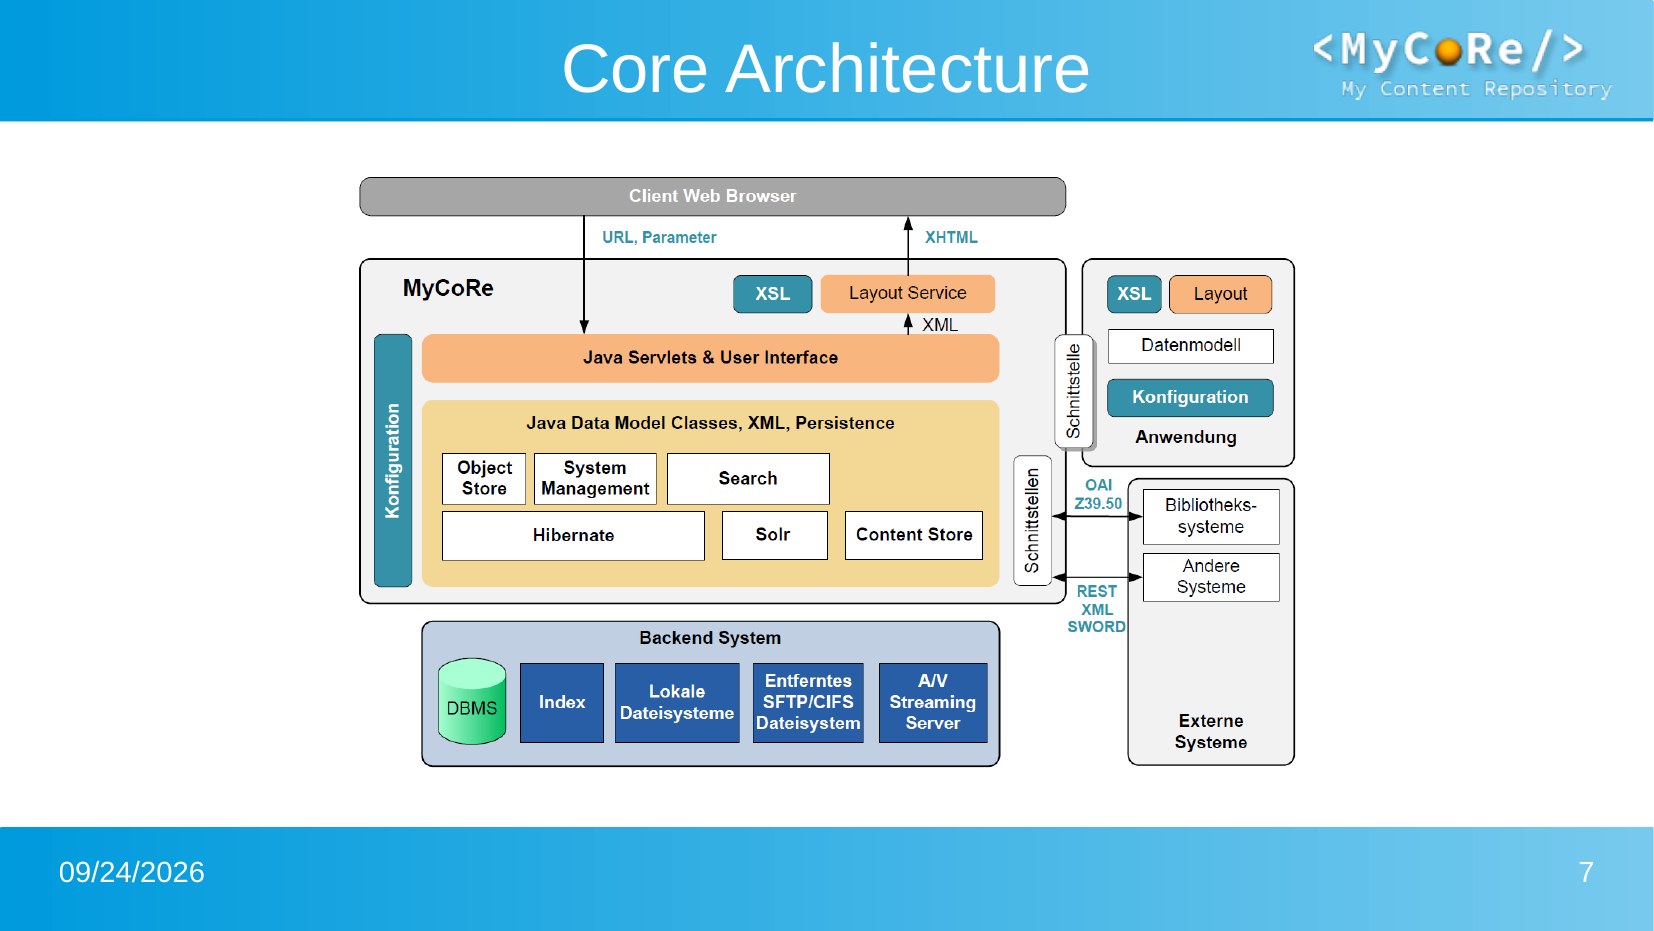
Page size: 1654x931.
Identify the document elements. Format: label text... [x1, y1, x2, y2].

picture [1312, 29, 1613, 100]
title Core Architecture [59, 29, 1595, 108]
picture [358, 177, 1296, 768]
